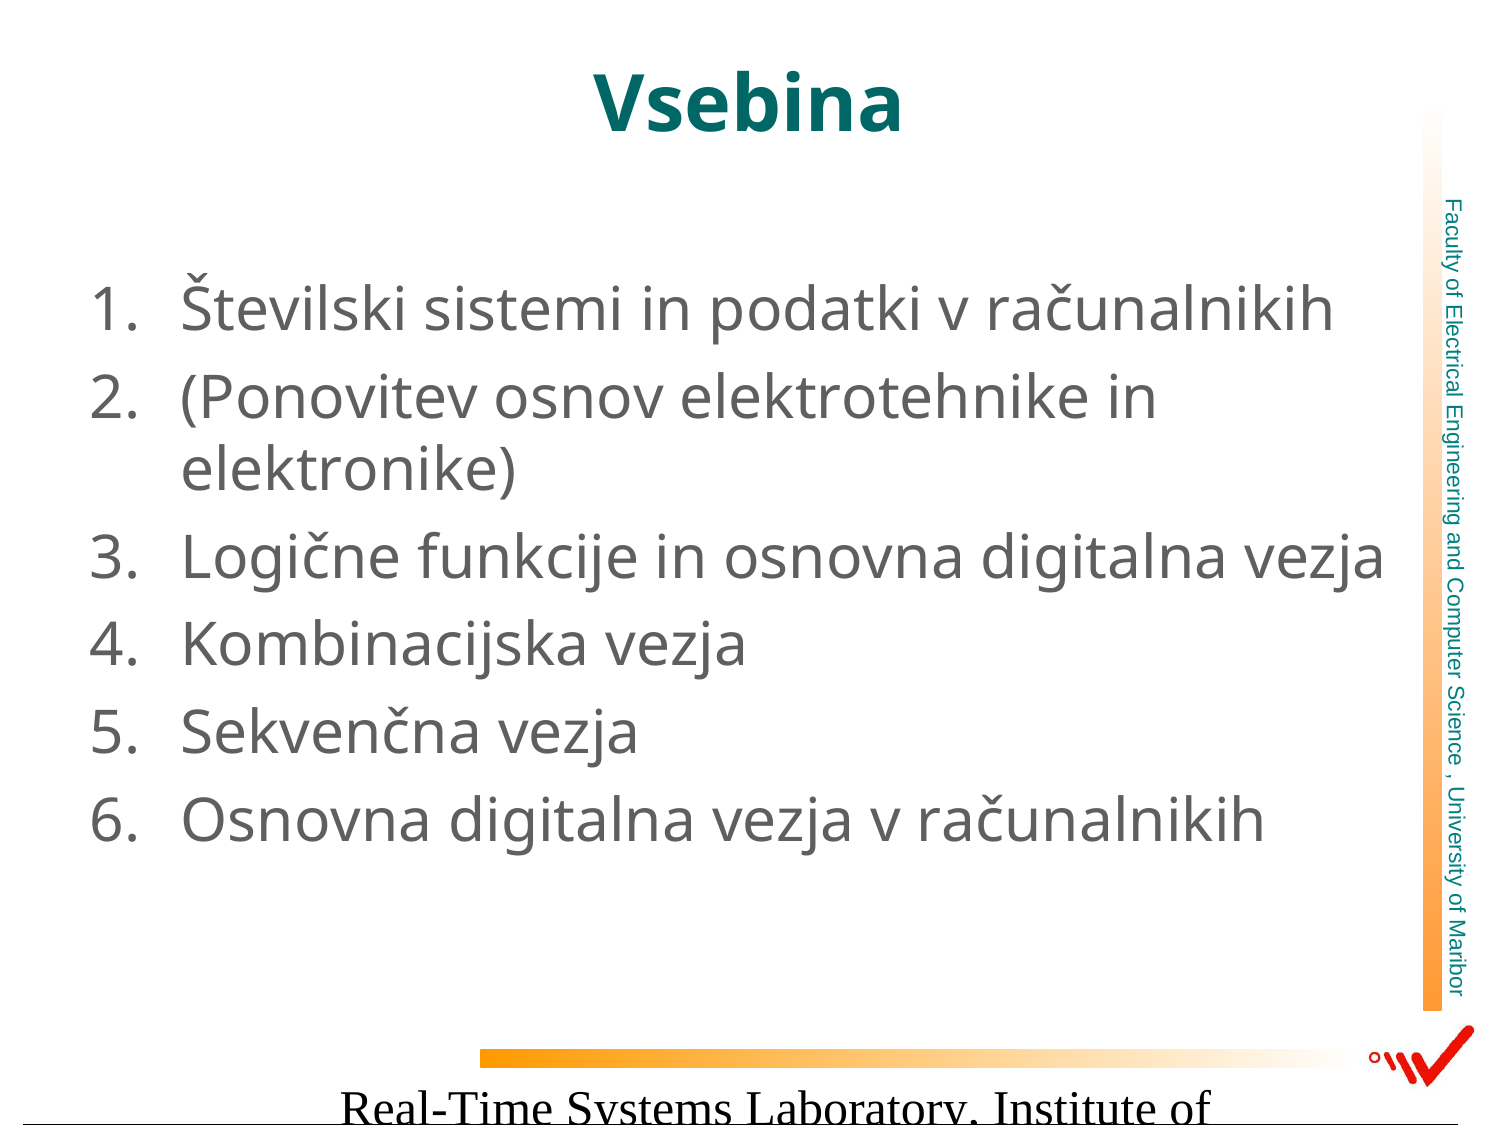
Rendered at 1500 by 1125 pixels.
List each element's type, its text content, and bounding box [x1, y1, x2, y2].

title Vsebina [75, 45, 1426, 233]
list Številski sistemi in podatki v računalnikih (Ponovitev osnov elektrotehnike in elektronike) Logične funkcije in osnovna digitalna vezja Kombinacijska vezja Sekvenčna vezja Osnovna digitalna vezja v računalnikih [75, 262, 1426, 1006]
